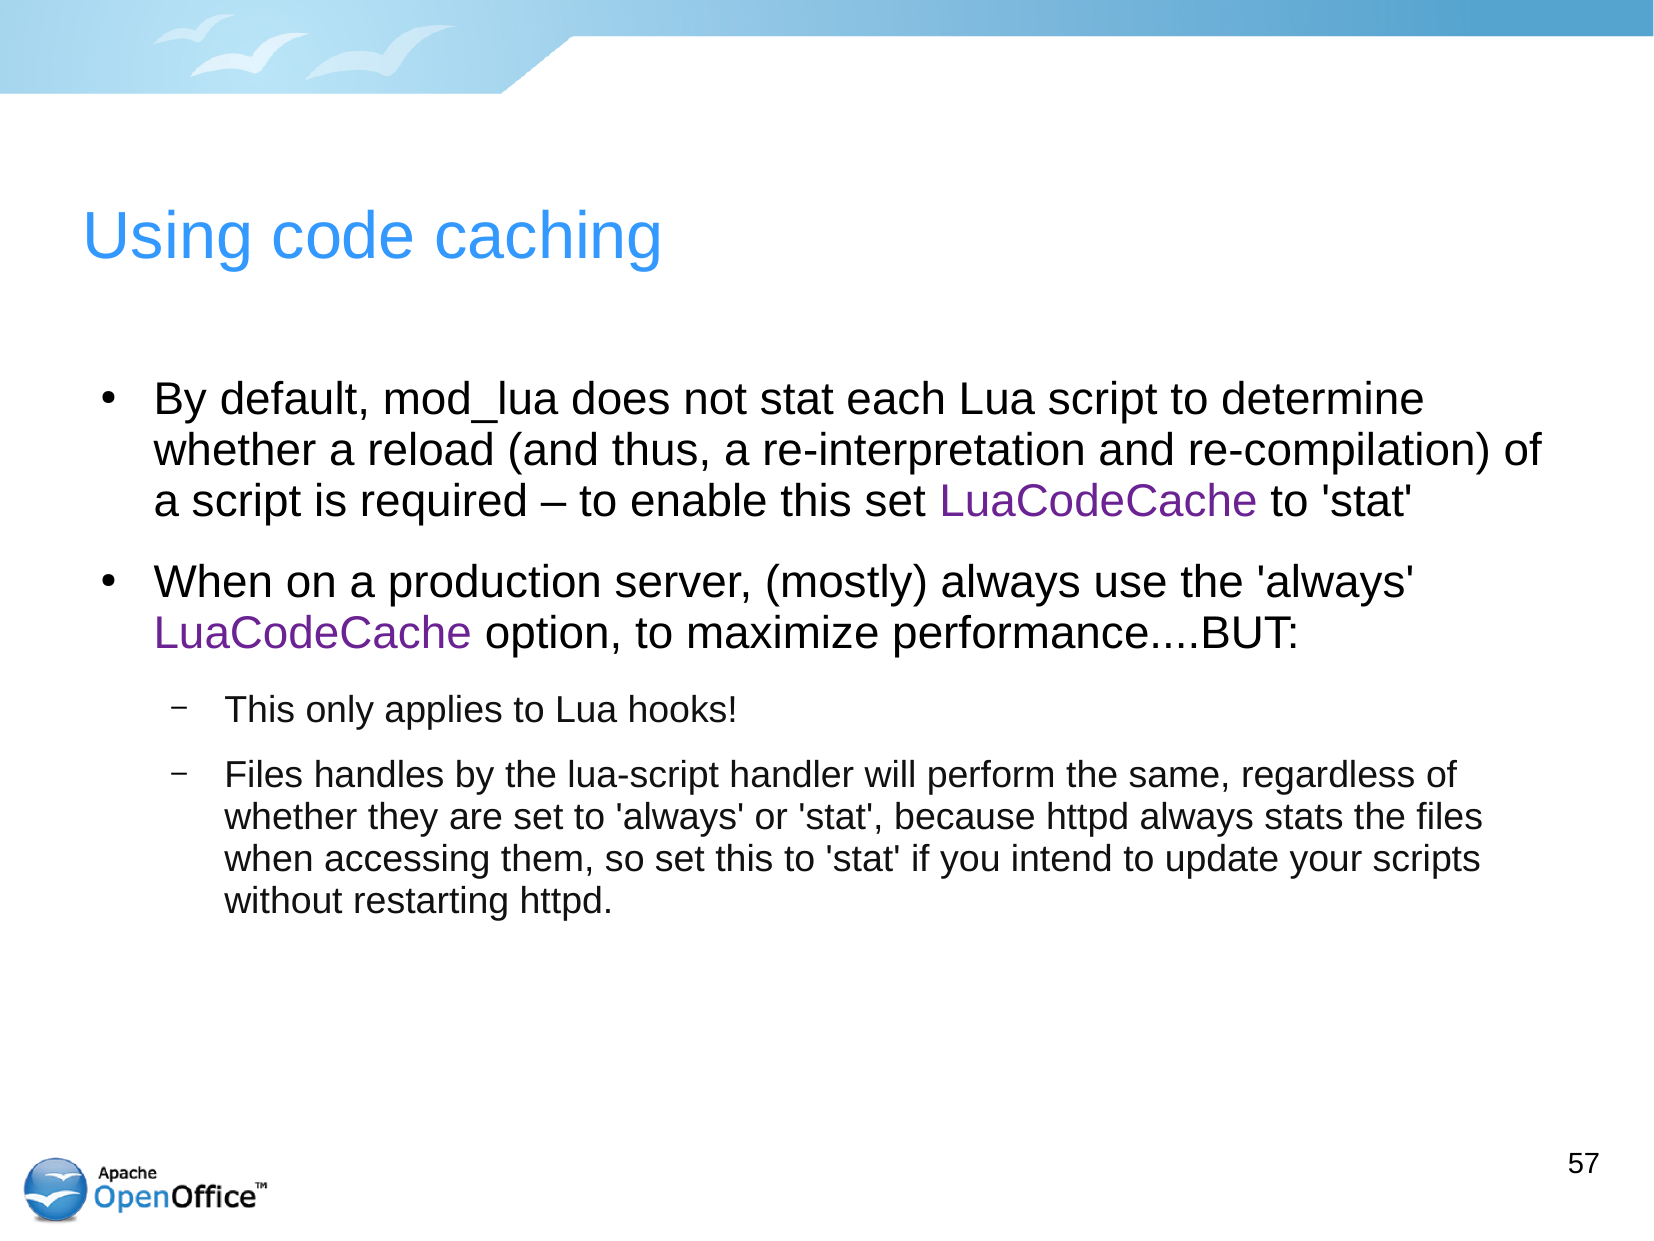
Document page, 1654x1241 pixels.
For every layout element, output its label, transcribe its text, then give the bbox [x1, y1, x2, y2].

list By default, mod_lua does not stat each Lua script to determine whether a reload (and thus, a re-interpretation and re-compilation) of a script is required – to enable this set LuaCodeCache to 'stat' When on a production server, (mostly) always use the 'always' LuaCodeCache option, to maximize performance....BUT: This only applies to Lua hooks! Files handles by the lua-script handler will perform the same, regardless of whether they are set to 'always' or 'stat', because httpd always stats the files when accessing them, so set this to 'stat' if you intend to update your scripts without restarting httpd. [82, 372, 1571, 1093]
title Using code caching [82, 132, 1571, 340]
picture [0, 0, 1654, 1241]
